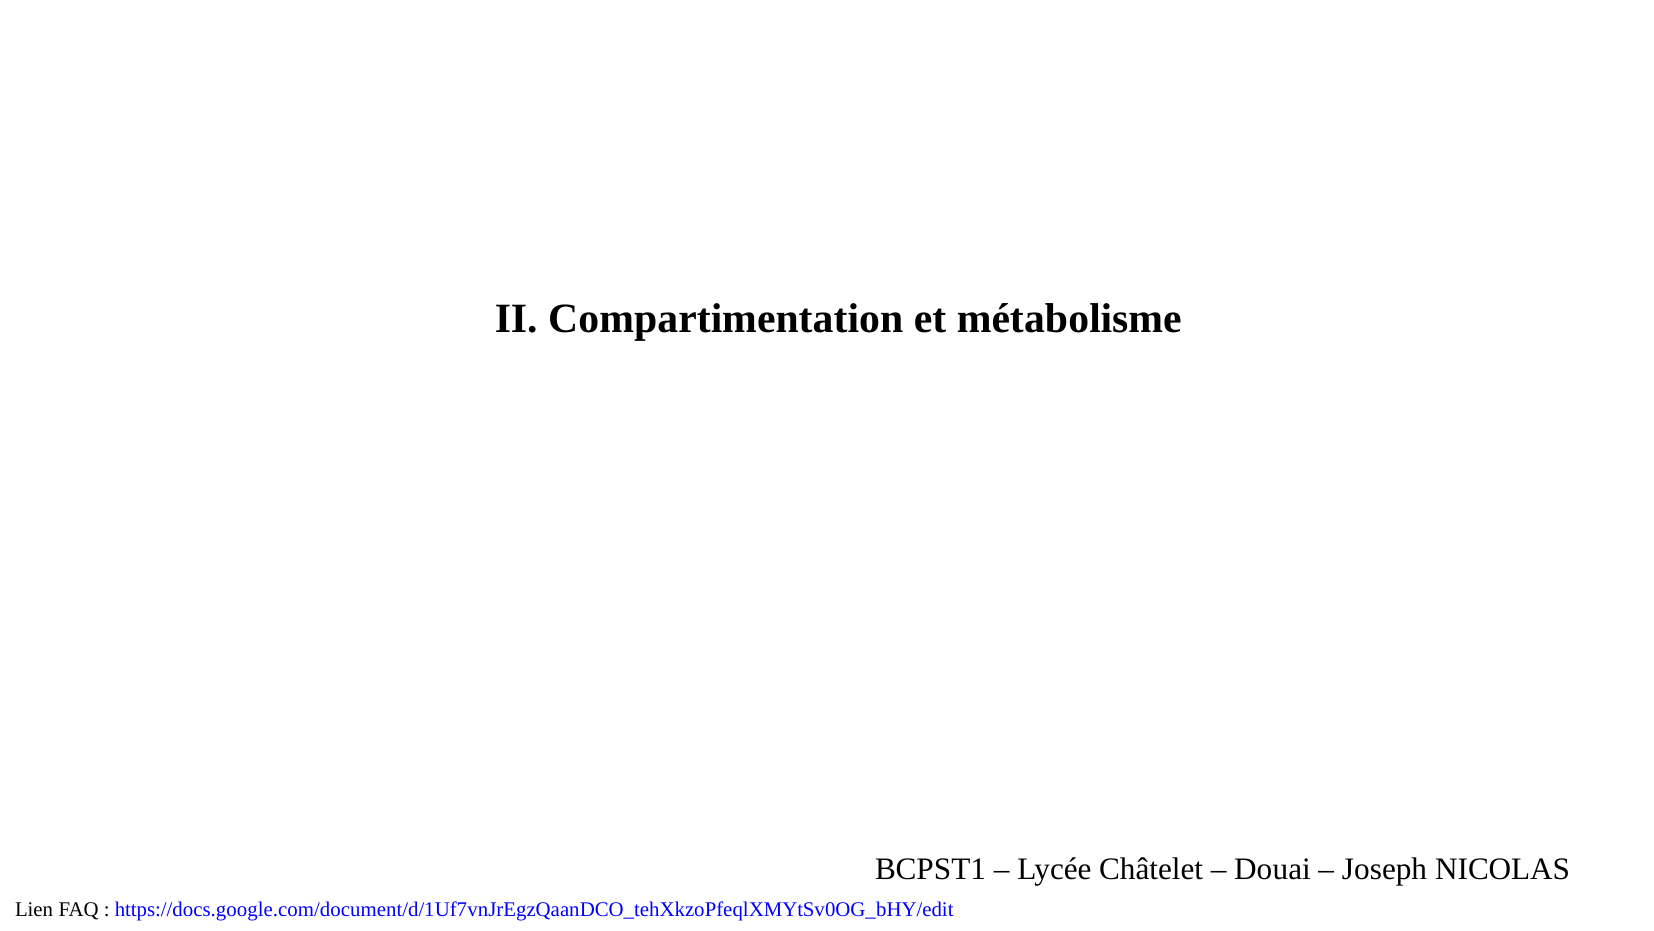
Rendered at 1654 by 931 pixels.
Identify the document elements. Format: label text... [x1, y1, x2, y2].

text_box Lien FAQ : https://docs.google.com/document/d/1Uf7vnJrEgzQaanDCO_tehXkzoPfeqlXMYtSv0OG_bHY/edit [0, 897, 993, 931]
text_box II. Compartimentation et métabolisme [94, 295, 1583, 378]
text_box BCPST1 – Lycée Châtelet – Douai – Joseph NICOLAS [637, 832, 1571, 905]
